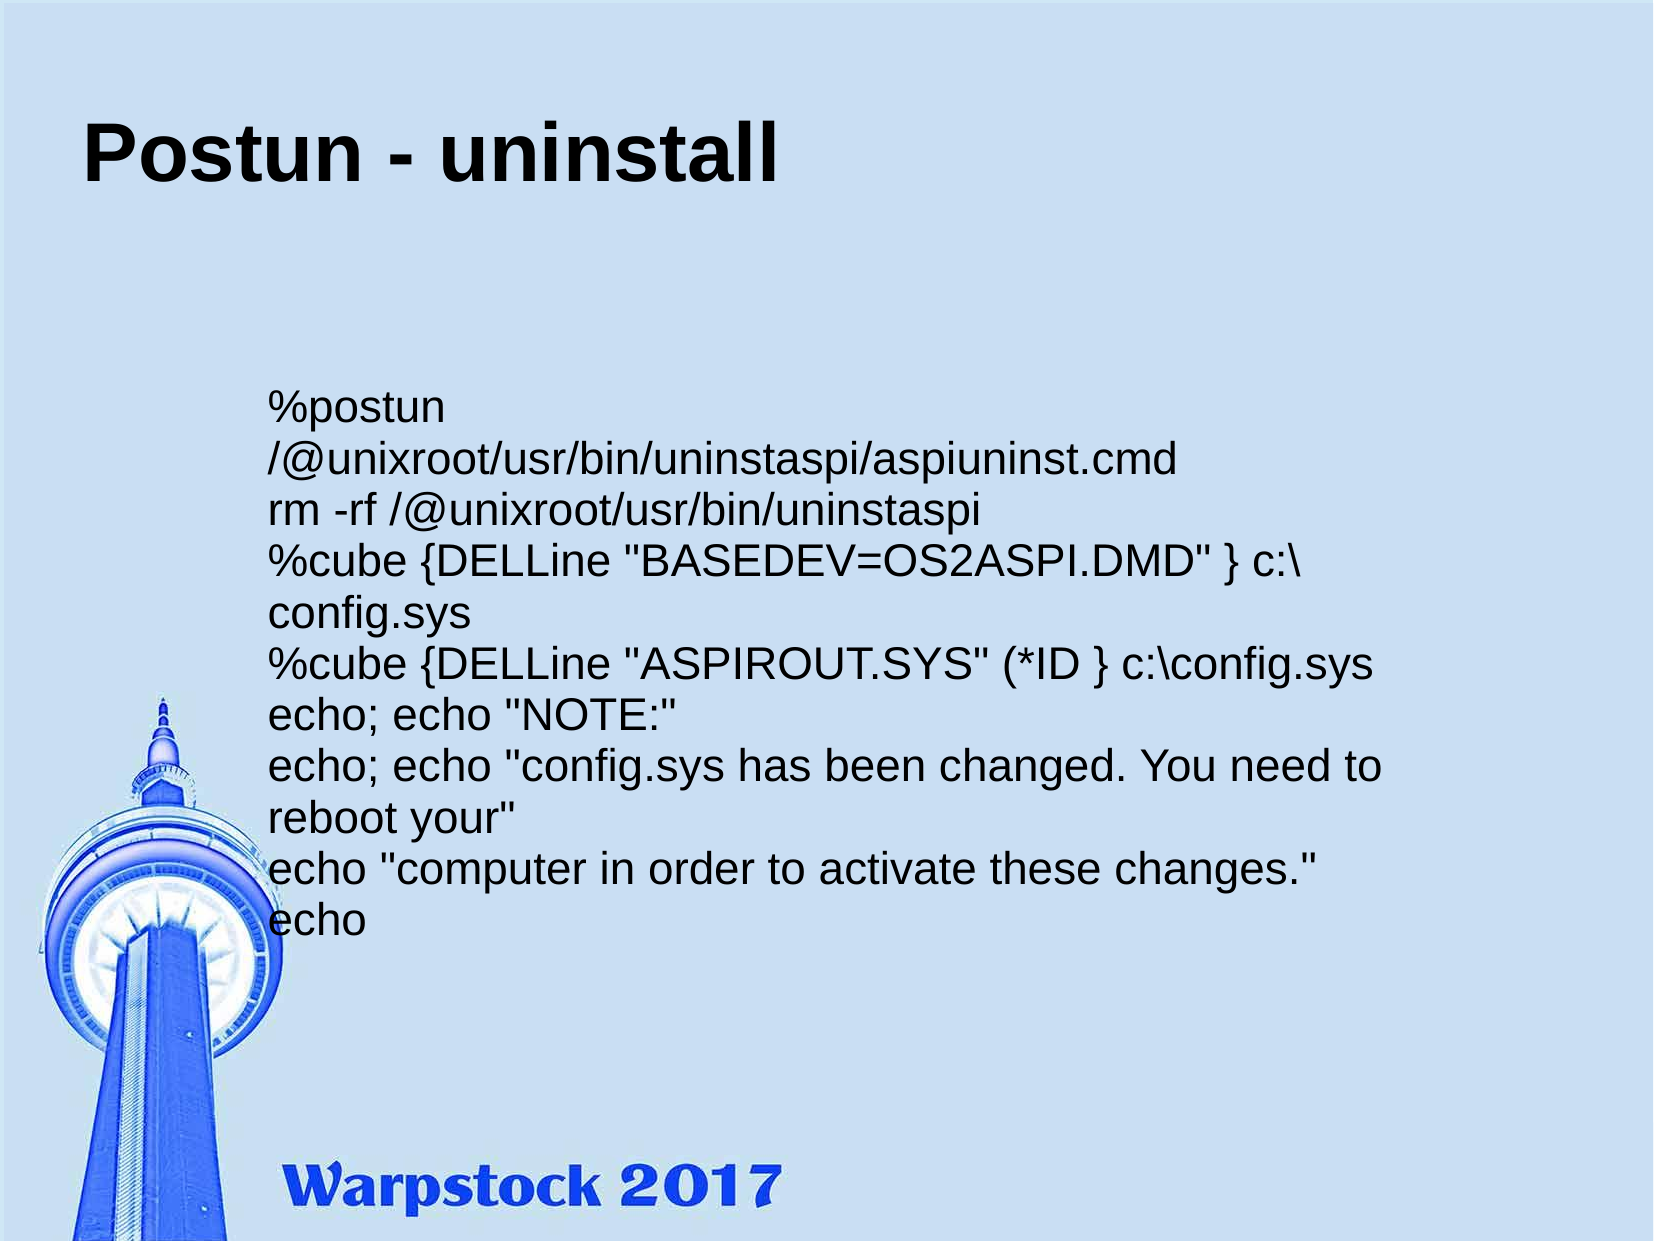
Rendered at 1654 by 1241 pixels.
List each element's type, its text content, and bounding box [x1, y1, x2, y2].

picture [4, 3, 1654, 1241]
text_box %postun /@unixroot/usr/bin/uninstaspi/aspiuninst.cmd rm -rf /@unixroot/usr/bin/uninstaspi %cube {DELLine "BASEDEV=OS2ASPI.DMD" } c:\config.sys %cube {DELLine "ASPIROUT.SYS" (*ID } c:\config.sys echo; echo "NOTE:" echo; echo "config.sys has been changed. You need to reboot your" echo "computer in order to activate these changes." echo [252, 374, 1408, 947]
title Postun - uninstall [82, 49, 1571, 257]
